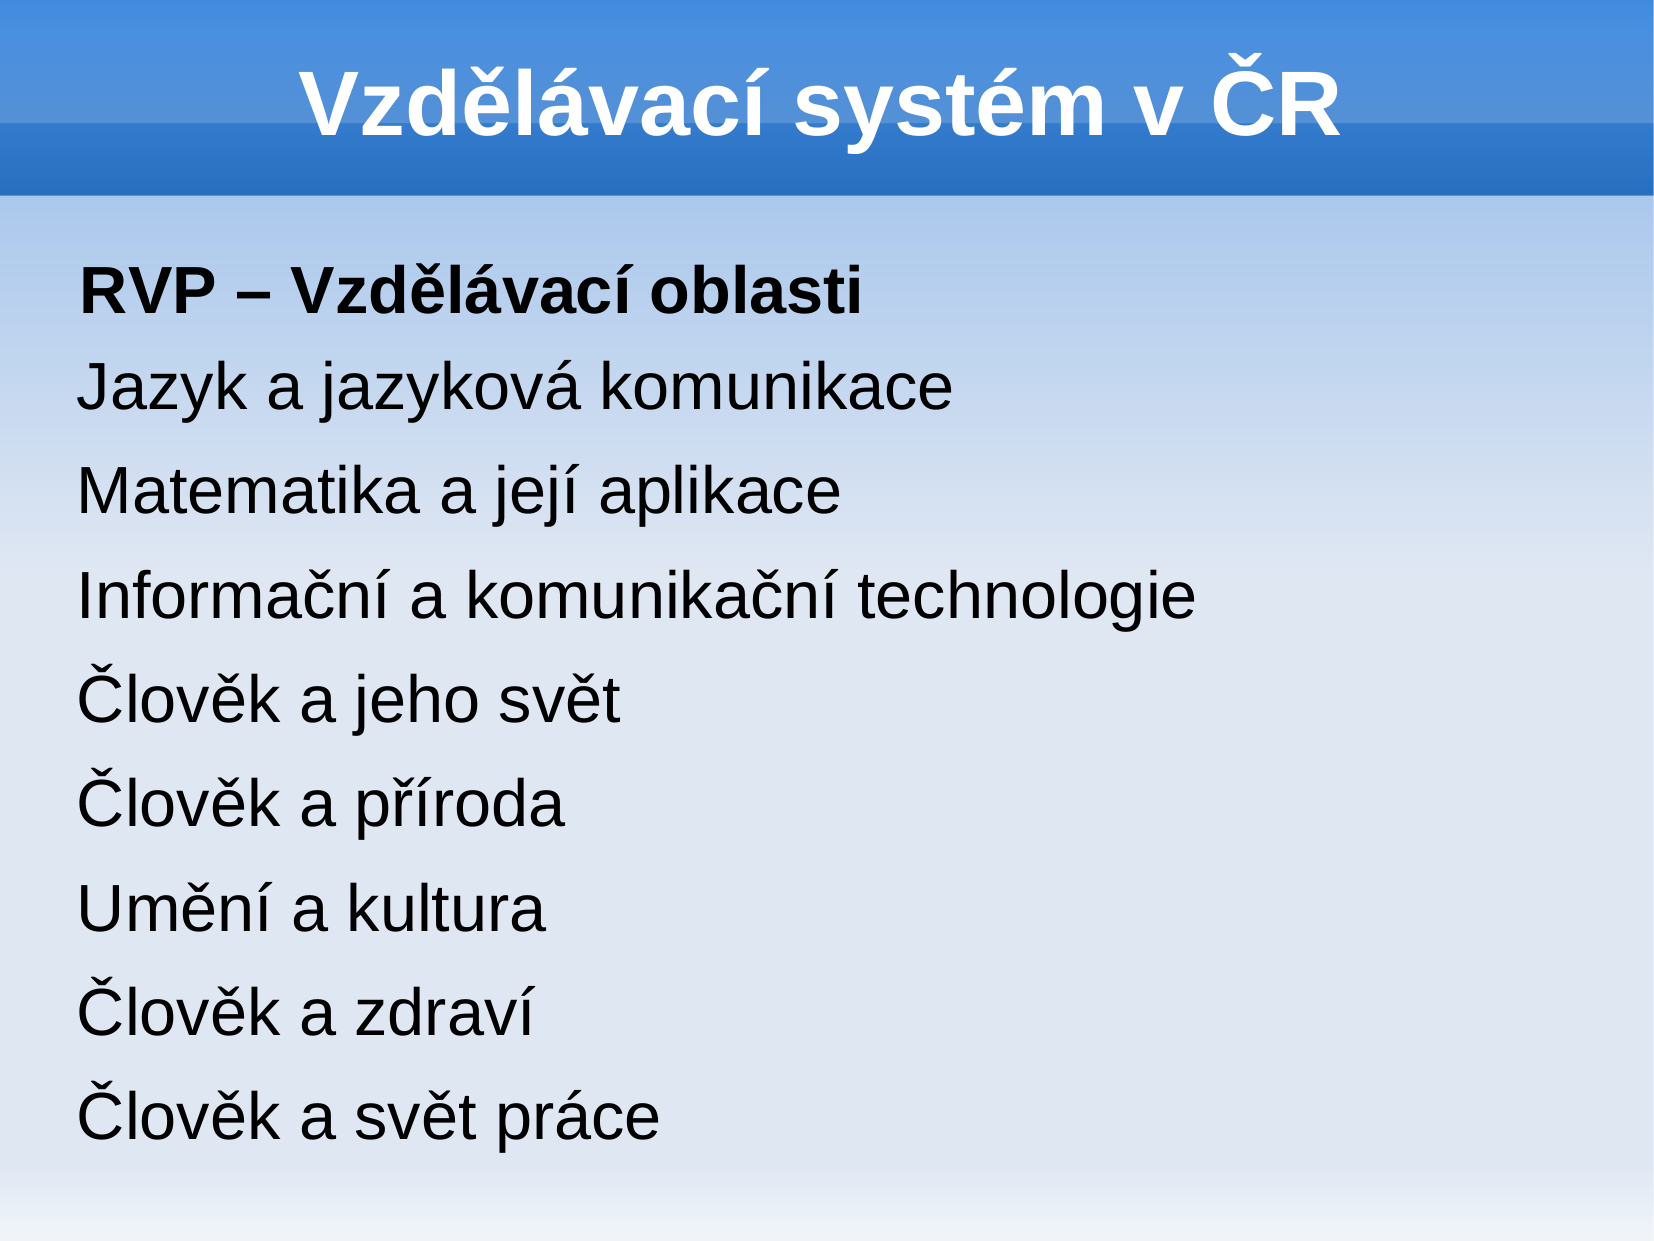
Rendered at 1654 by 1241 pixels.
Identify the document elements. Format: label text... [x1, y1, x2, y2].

text_box RVP – Vzdělávací oblasti [29, 227, 916, 355]
title Vzdělávací systém v ČR [76, 0, 1565, 208]
list Jazyk a jazyková komunikace Matematika a její aplikace Informační a komunikační technologie Člověk a jeho svět Člověk a příroda Umění a kultura Člověk a zdraví Člověk a svět práce [59, 349, 1607, 1155]
picture [0, 0, 1654, 1241]
